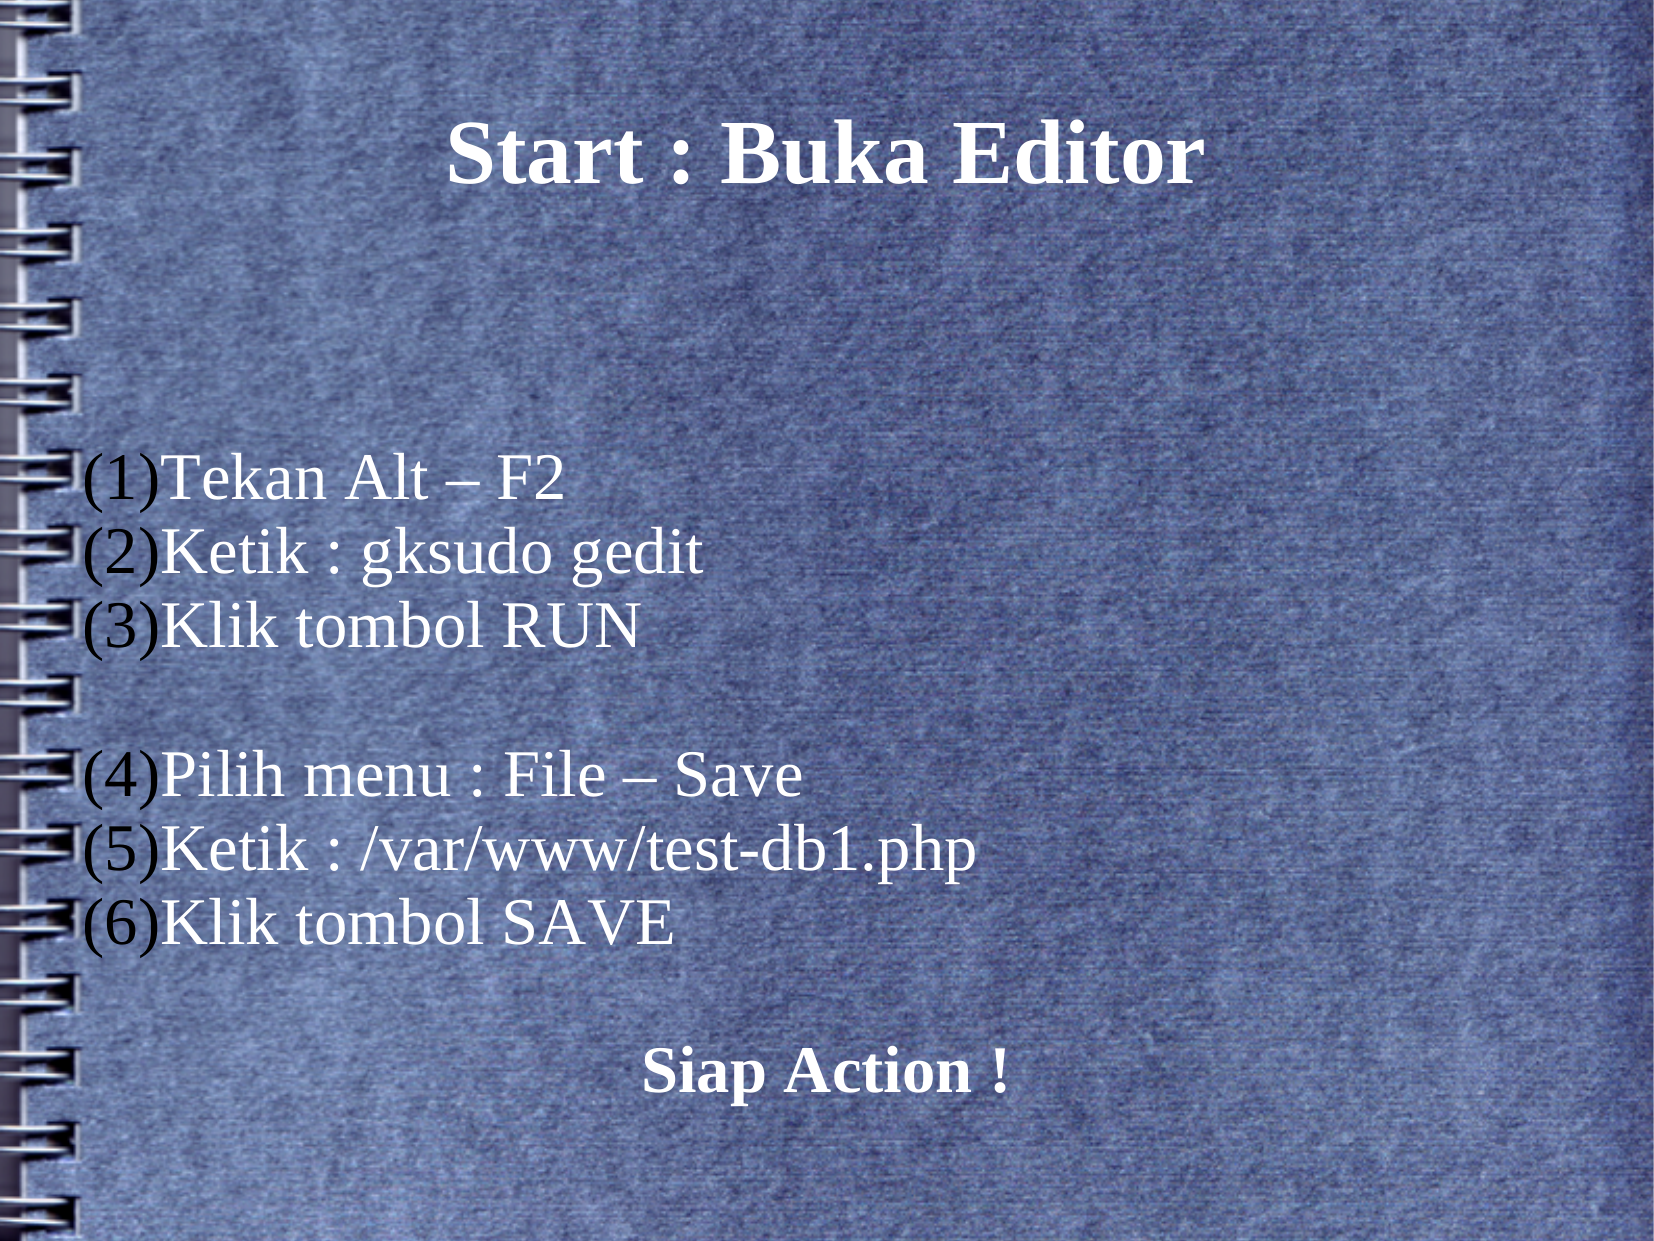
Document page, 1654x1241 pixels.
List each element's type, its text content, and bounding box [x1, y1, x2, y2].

picture [0, 0, 1654, 1241]
title Start : Buka Editor [82, 56, 1571, 250]
subtitle Tekan Alt – F2 Ketik : gksudo gedit Klik tombol RUN Pilih menu : File – Save Ketik : /var/www/test-db1.php Klik tombol SAVE Siap Action ! [82, 292, 1571, 1107]
